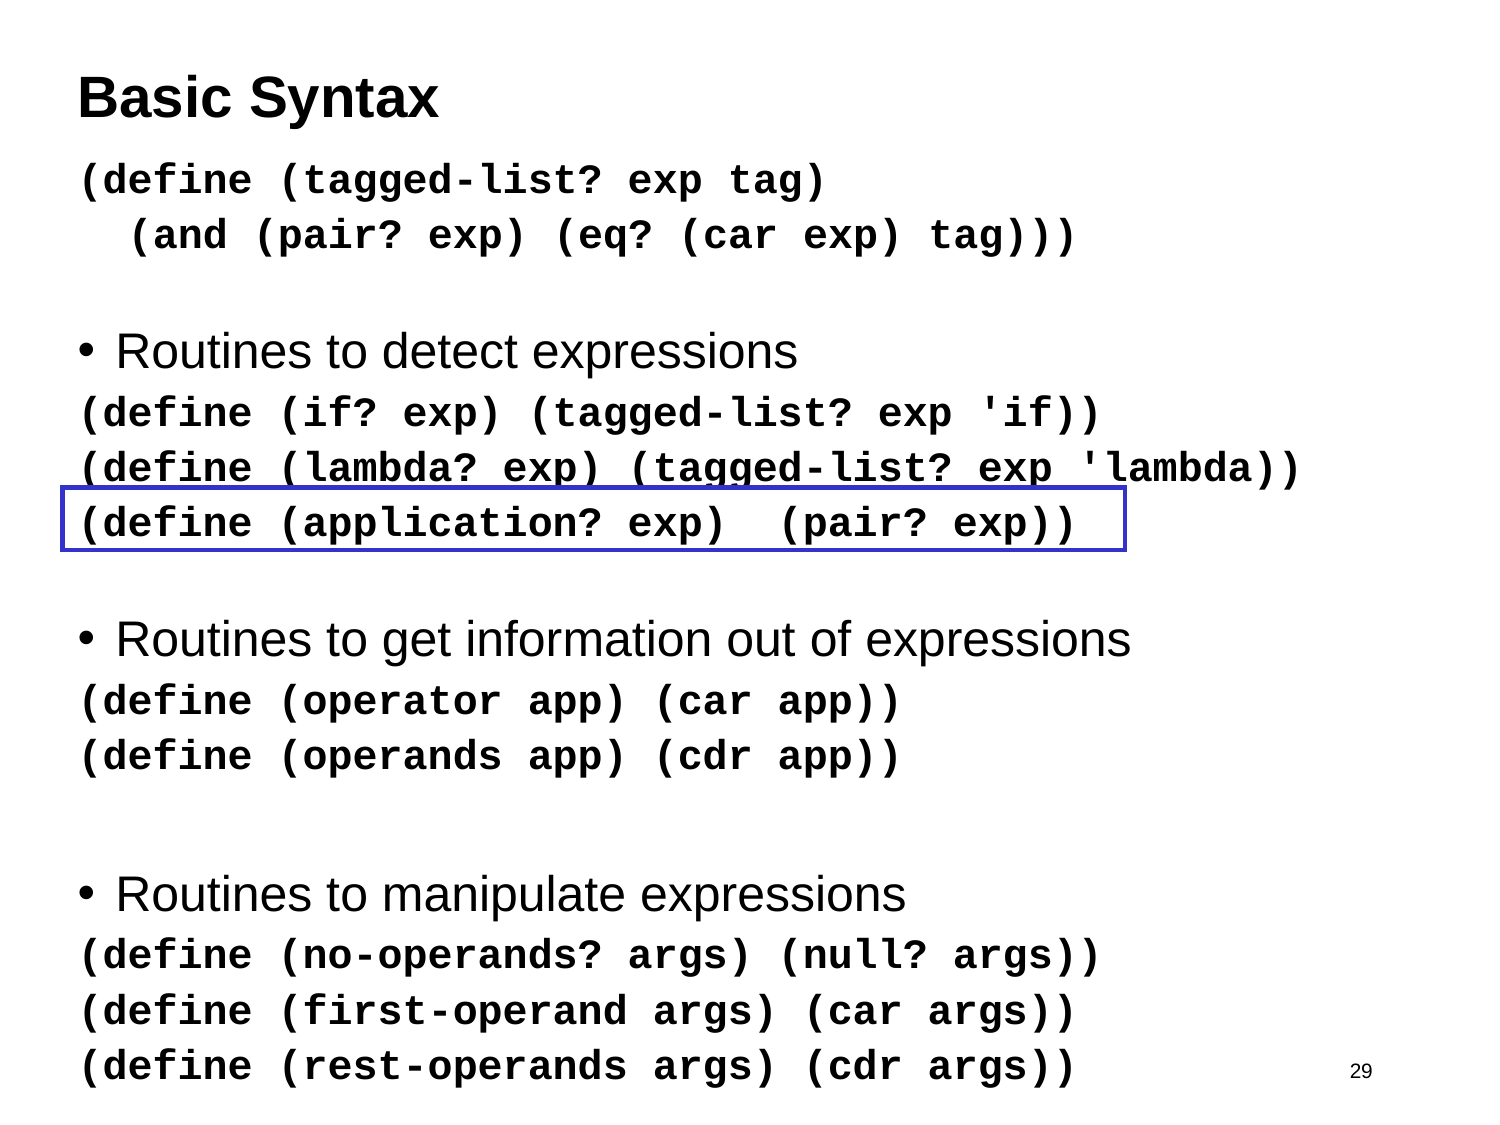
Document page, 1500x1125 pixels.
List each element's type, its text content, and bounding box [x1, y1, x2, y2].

text_box (define (tagged-list? exp tag) (and (pair? exp) (eq? (car exp) tag))) Routines to detect expressions (define (if? exp) (tagged-list? exp 'if)) (define (lambda? exp) (tagged-list? exp 'lambda)) (define (application? exp) (pair? exp)) Routines to get information out of expressions (define (operator app) (car app)) (define (operands app) (cdr app)) Routines to manipulate expressions (define (no-operands? args) (null? args)) (define (first-operand args) (car args)) (define (rest-operands args) (cdr args)) [65, 490, 1123, 548]
text_box (define (tagged-list? exp tag) (and (pair? exp) (eq? (car exp) tag))) Routines to detect expressions (define (if? exp) (tagged-list? exp 'if)) (define (lambda? exp) (tagged-list? exp 'lambda)) (define (application? exp) (pair? exp)) Routines to get information out of expressions (define (operator app) (car app)) (define (operands app) (cdr app)) Routines to manipulate expressions (define (no-operands? args) (null? args)) (define (first-operand args) (car args)) (define (rest-operands args) (cdr args)) [62, 149, 1450, 1125]
text_box Basic Syntax [62, 24, 1338, 149]
